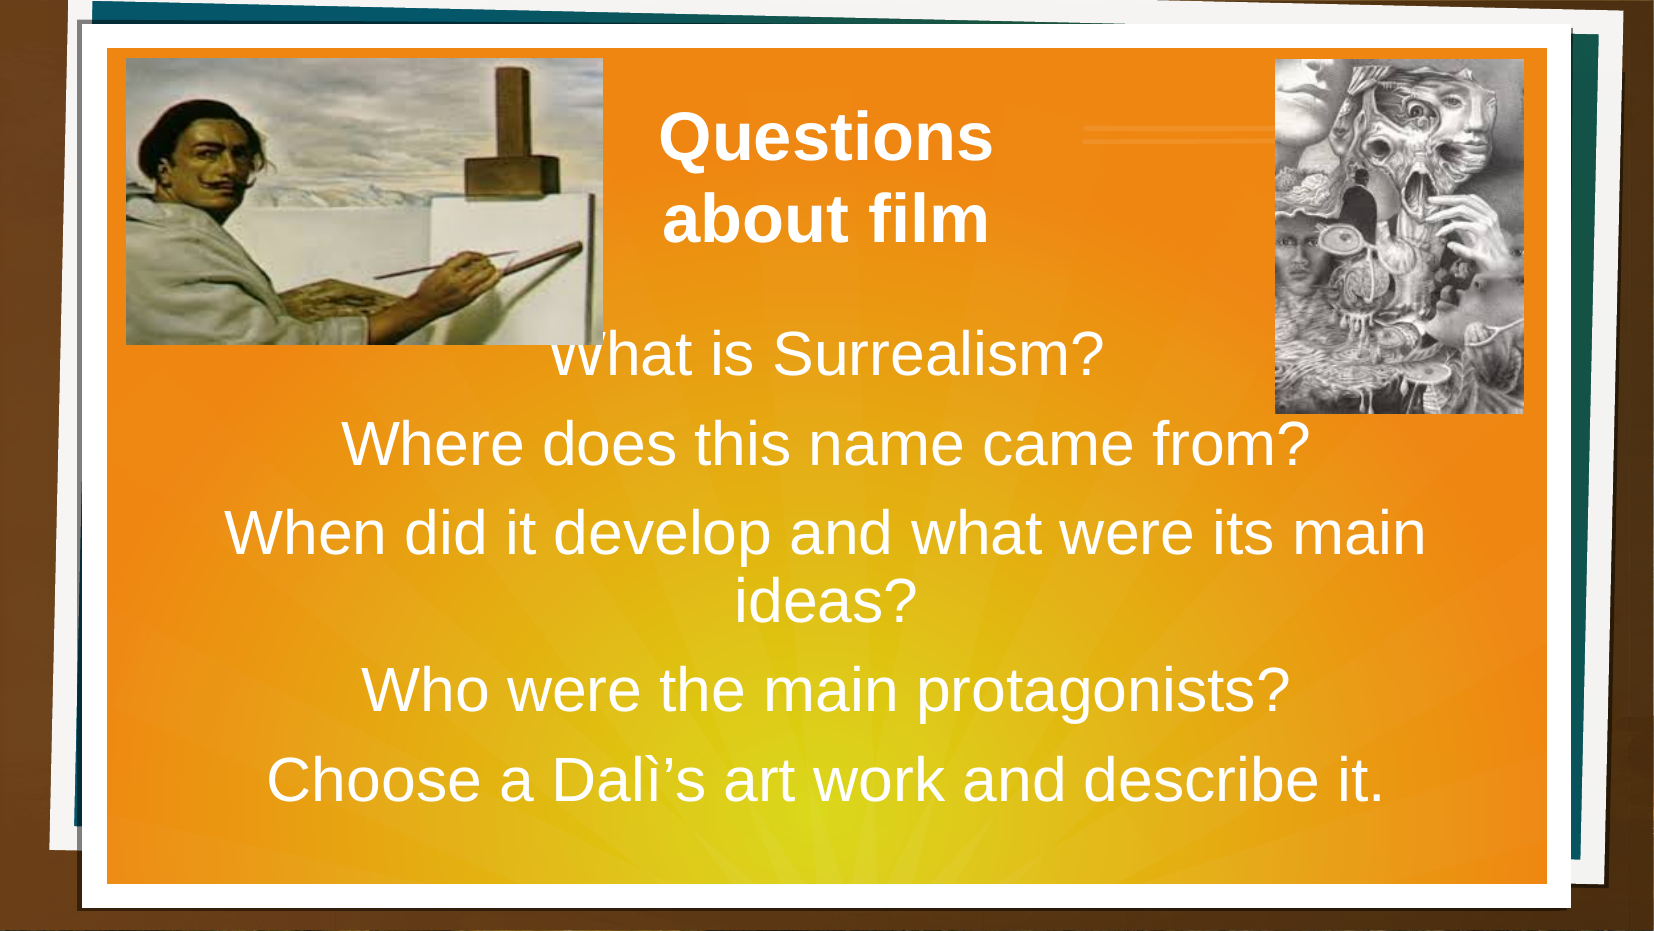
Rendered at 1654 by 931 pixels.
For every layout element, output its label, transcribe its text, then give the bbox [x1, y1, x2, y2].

picture [1275, 59, 1524, 414]
title Questions about film [566, 17, 1087, 224]
subtitle What is Surrealism? Where does this name came from? When did it develop and what were its main ideas? Who were the main protagonists? Choose a Dalì’s art work and describe it. [162, 224, 1492, 815]
picture [126, 59, 603, 345]
